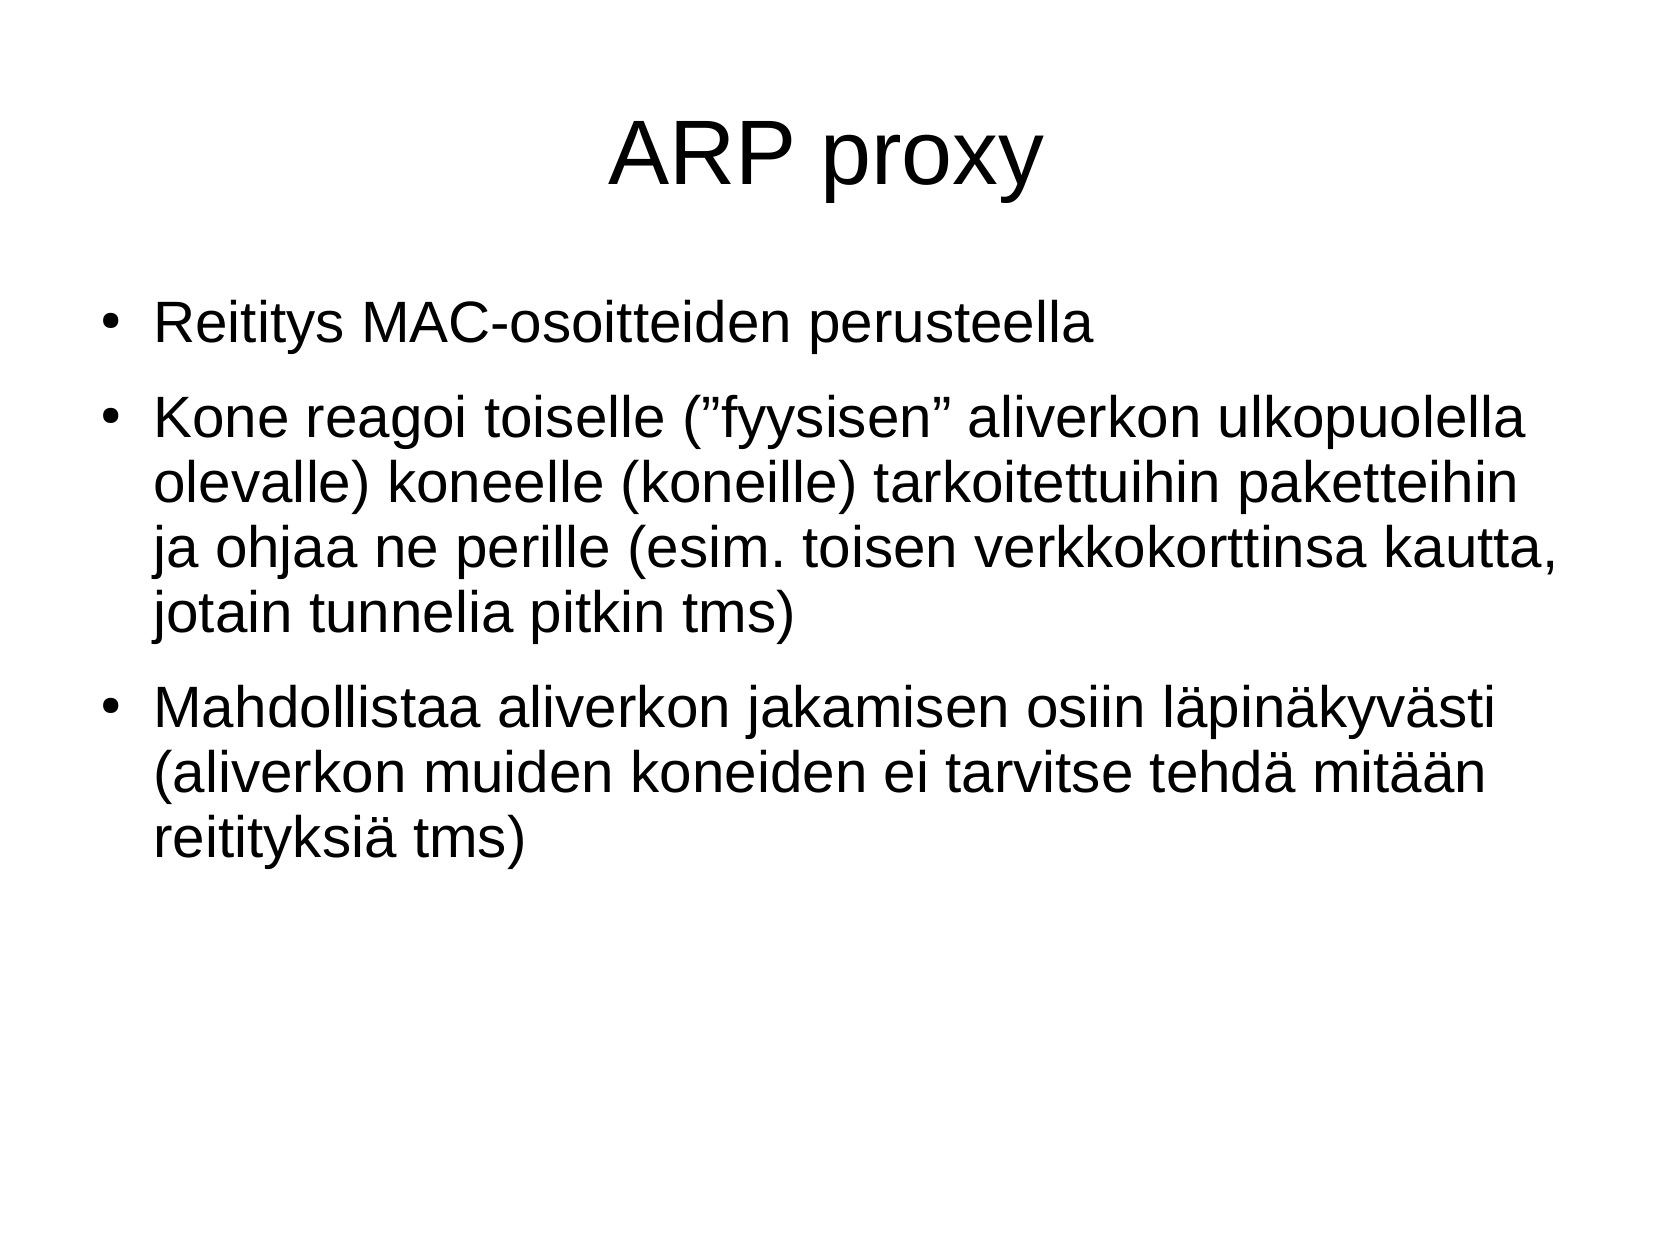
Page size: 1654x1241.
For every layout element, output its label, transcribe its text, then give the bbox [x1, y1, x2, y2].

list Reititys MAC-osoitteiden perusteella Kone reagoi toiselle (”fyysisen” aliverkon ulkopuolella olevalle) koneelle (koneille) tarkoitettuihin paketteihin ja ohjaa ne perille (esim. toisen verkkokorttinsa kautta, jotain tunnelia pitkin tms) Mahdollistaa aliverkon jakamisen osiin läpinäkyvästi (aliverkon muiden koneiden ei tarvitse tehdä mitään reitityksiä tms) [82, 290, 1571, 1010]
title ARP proxy [82, 49, 1571, 257]
